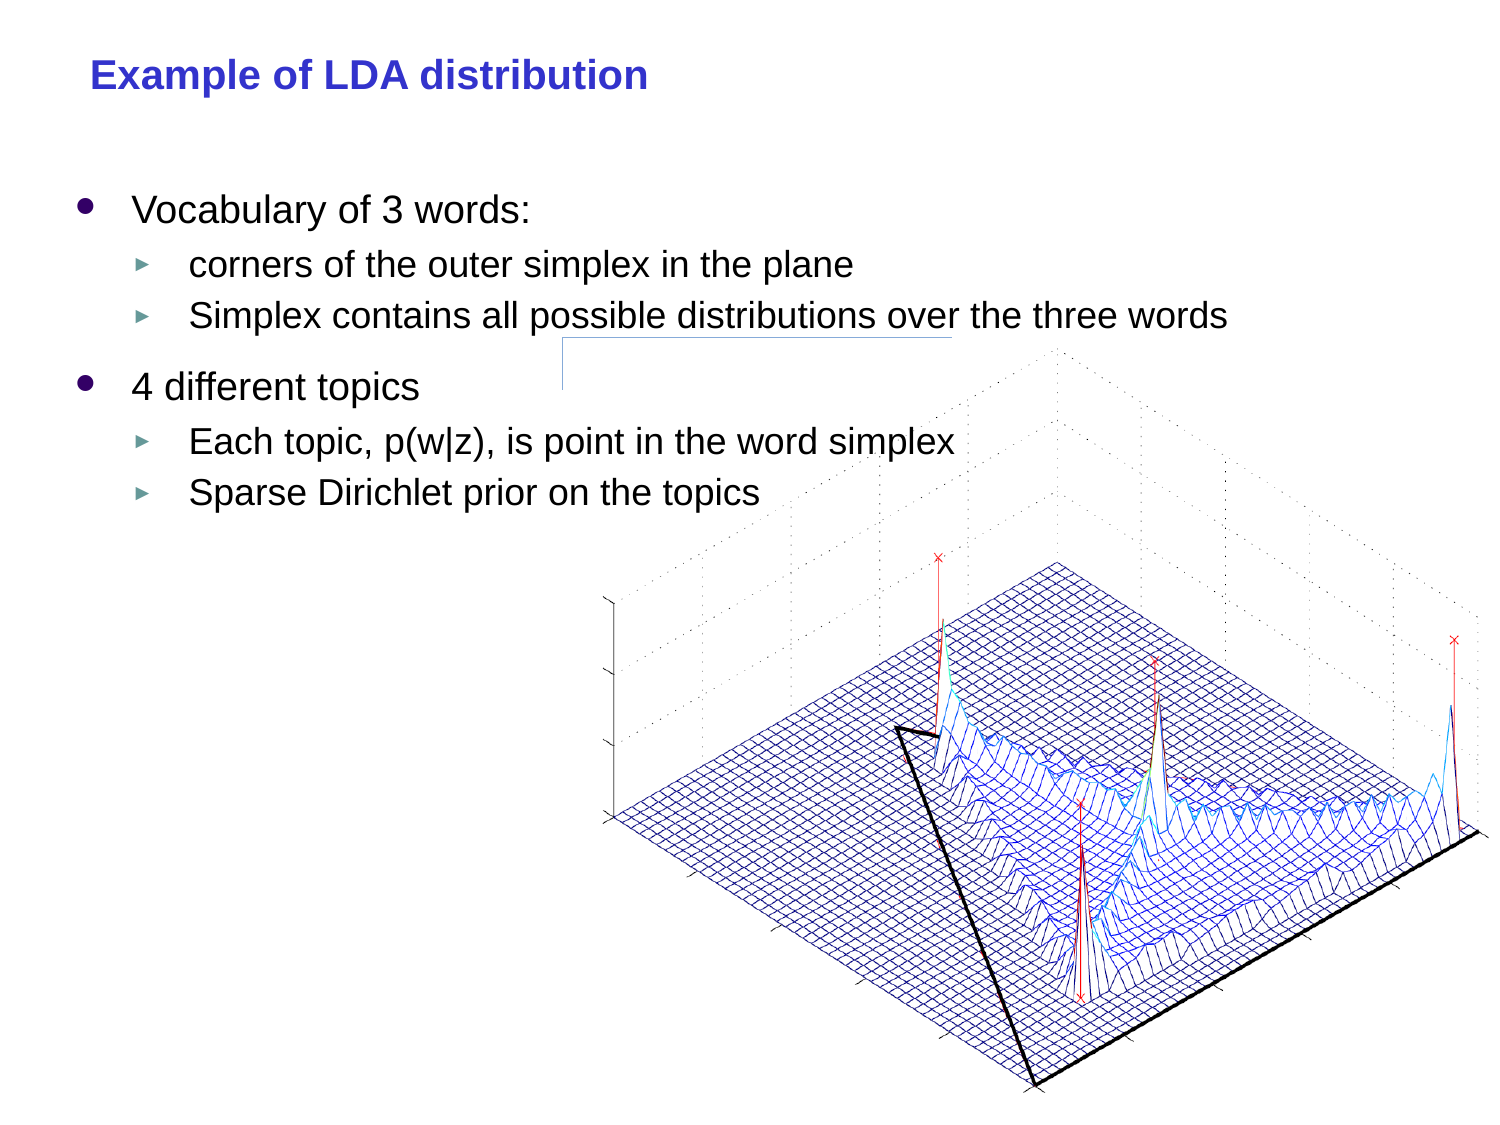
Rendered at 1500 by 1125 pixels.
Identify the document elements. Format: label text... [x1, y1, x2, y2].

list Vocabulary of 3 words: corners of the outer simplex in the plane Simplex contains all possible distributions over the three words 4 different topics Each topic, p(w|z), is point in the word simplex Sparse Dirichlet prior on the topics [75, 187, 1425, 1088]
title Example of LDA distribution [75, 37, 1426, 113]
picture [562, 337, 1500, 1125]
